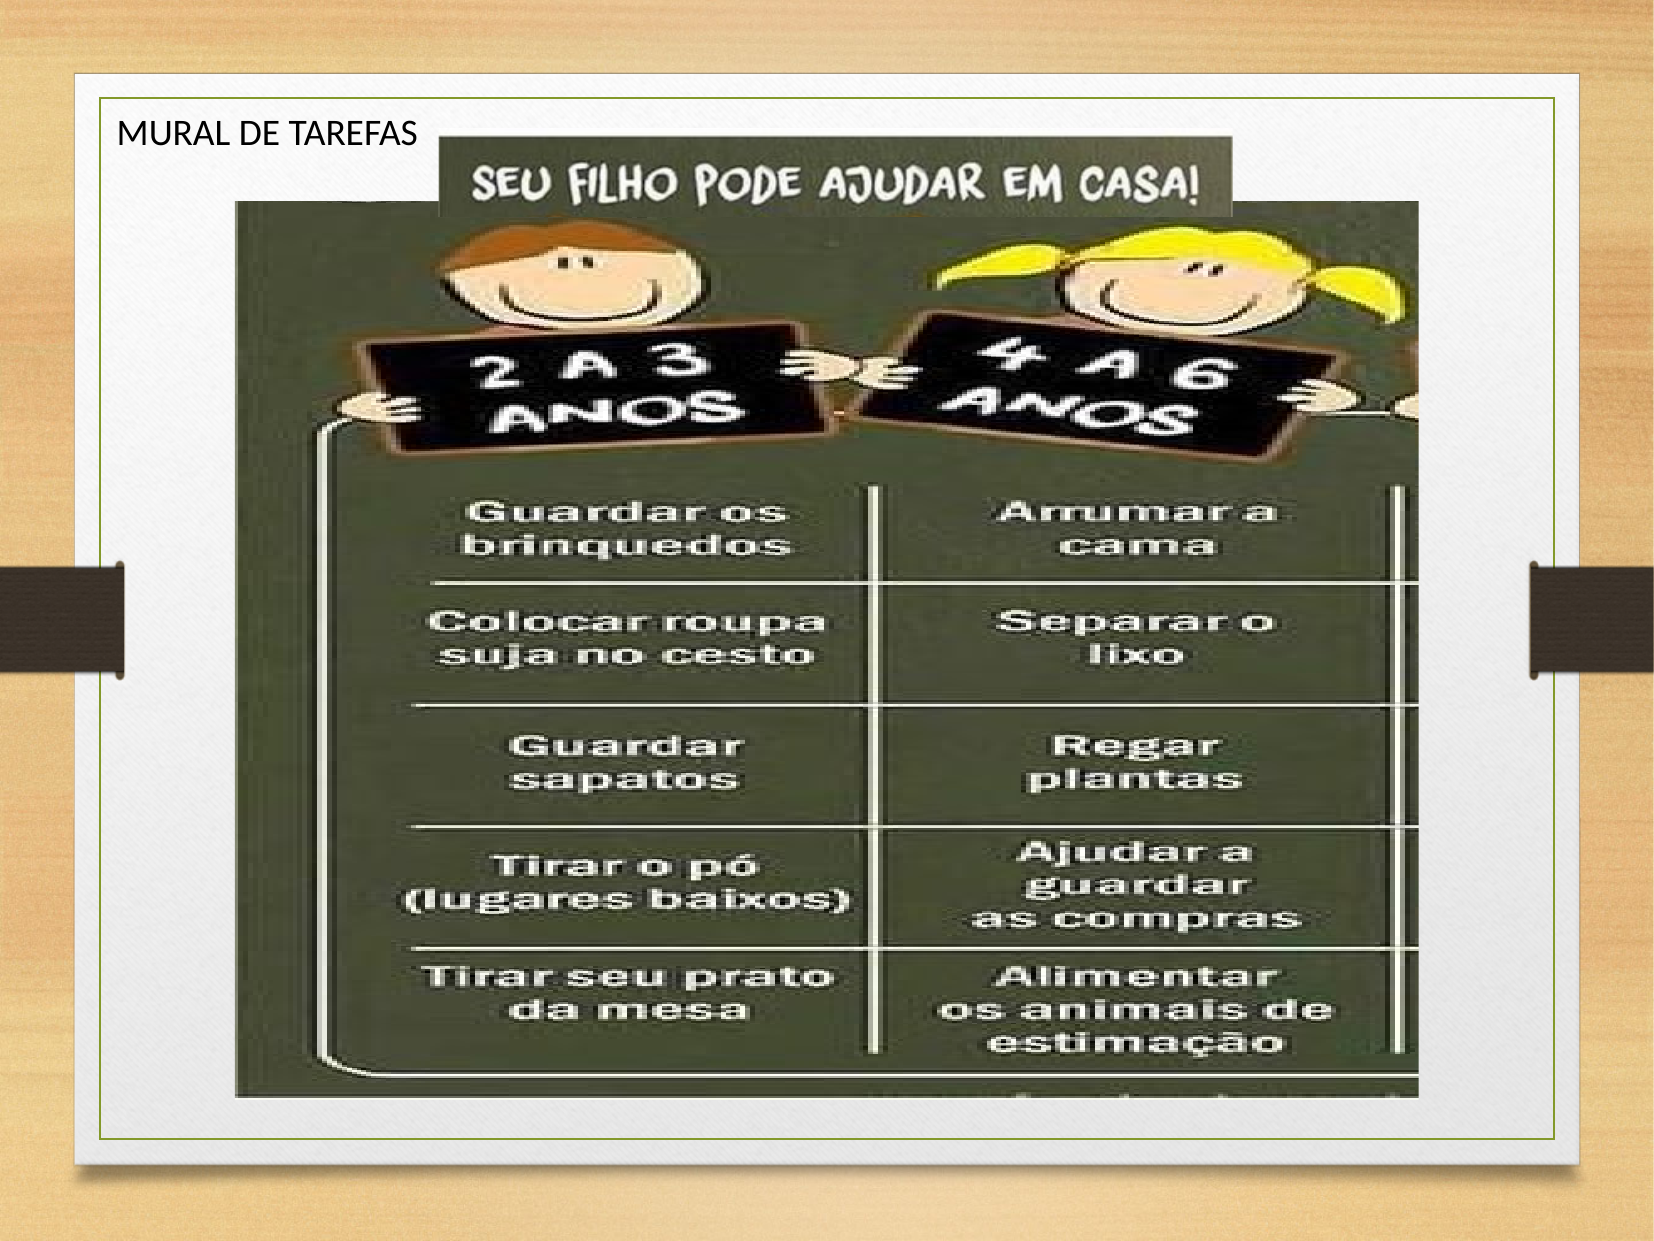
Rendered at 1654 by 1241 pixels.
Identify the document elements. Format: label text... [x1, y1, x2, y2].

picture [234, 128, 1419, 1100]
text_box MURAL DE TAREFAS [102, 101, 433, 161]
